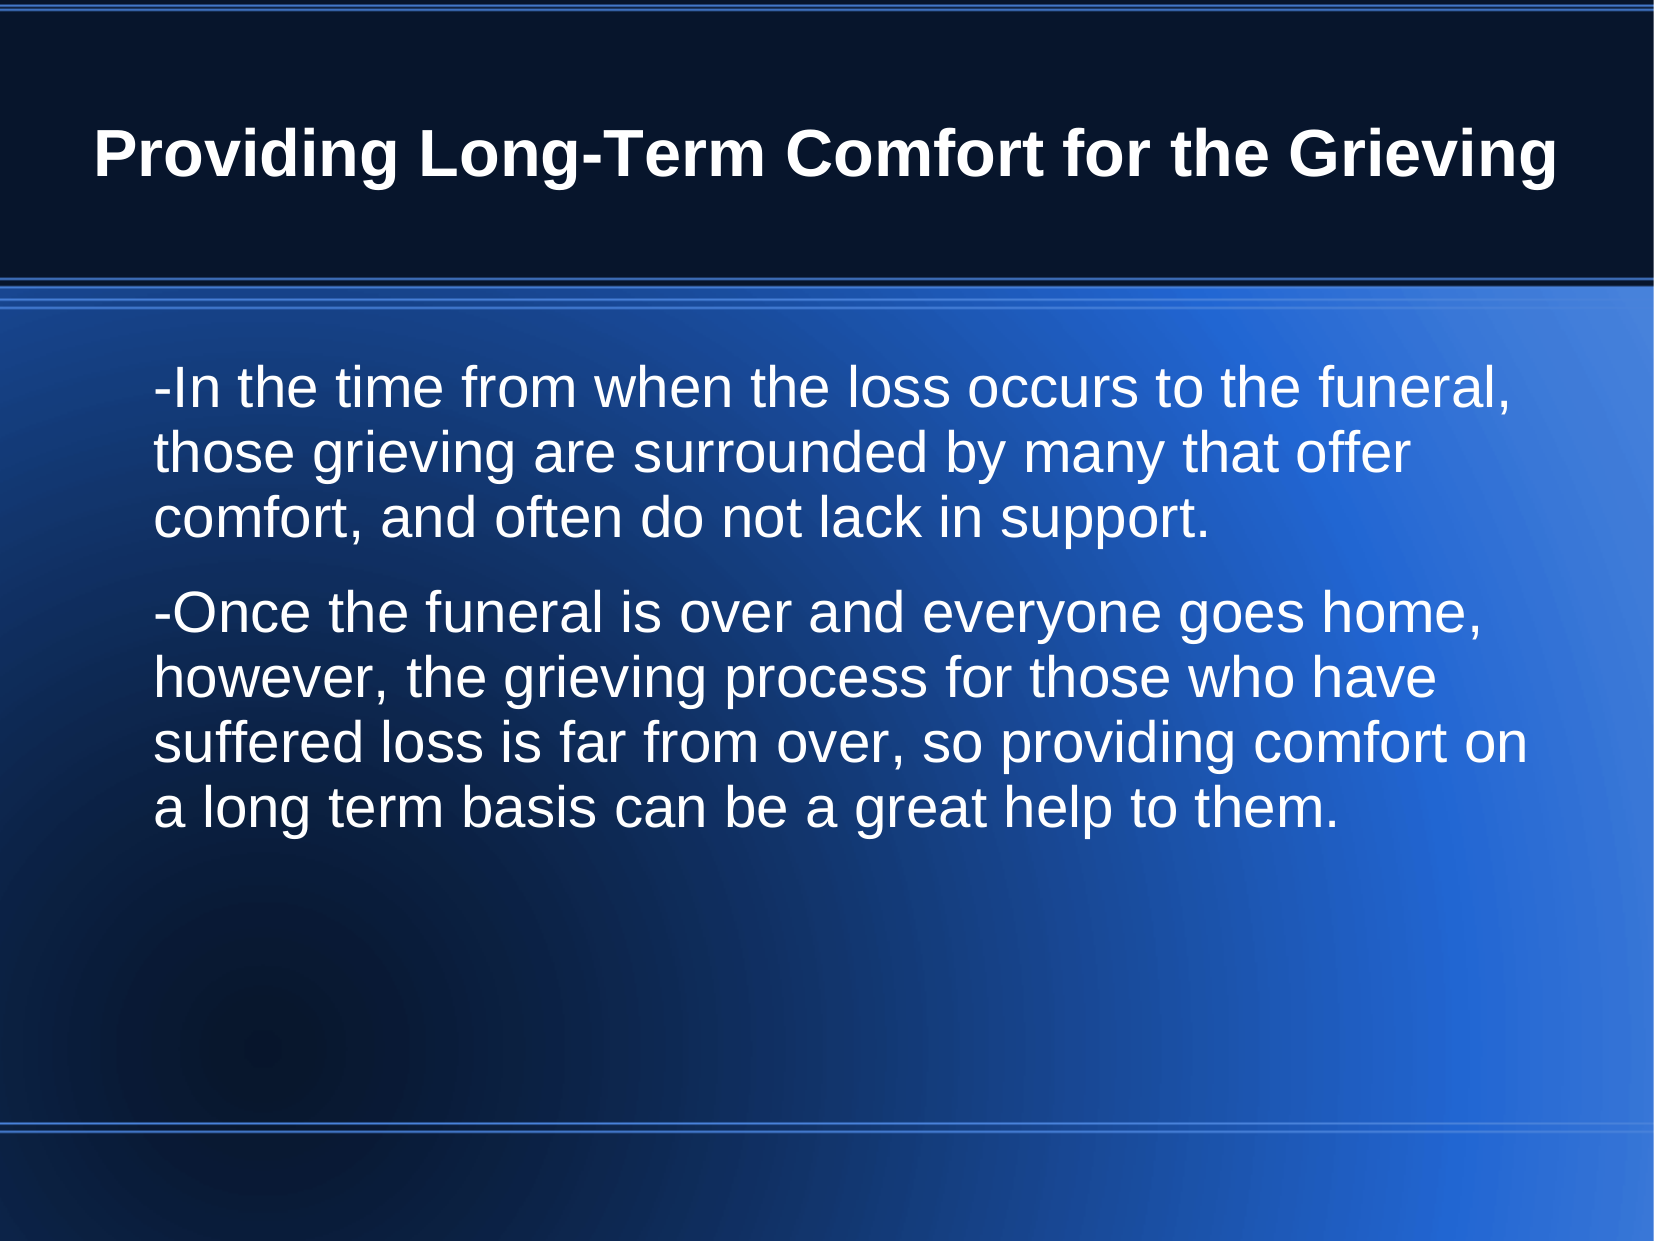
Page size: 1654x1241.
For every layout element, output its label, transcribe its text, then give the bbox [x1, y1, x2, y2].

list -In the time from when the loss occurs to the funeral, those grieving are surrounded by many that offer comfort, and often do not lack in support. -Once the funeral is over and everyone goes home, however, the grieving process for those who have suffered loss is far from over, so providing comfort on a long term basis can be a great help to them. [82, 355, 1571, 1058]
title Providing Long-Term Comfort for the Grieving [82, 49, 1571, 257]
picture [0, 0, 1654, 1241]
